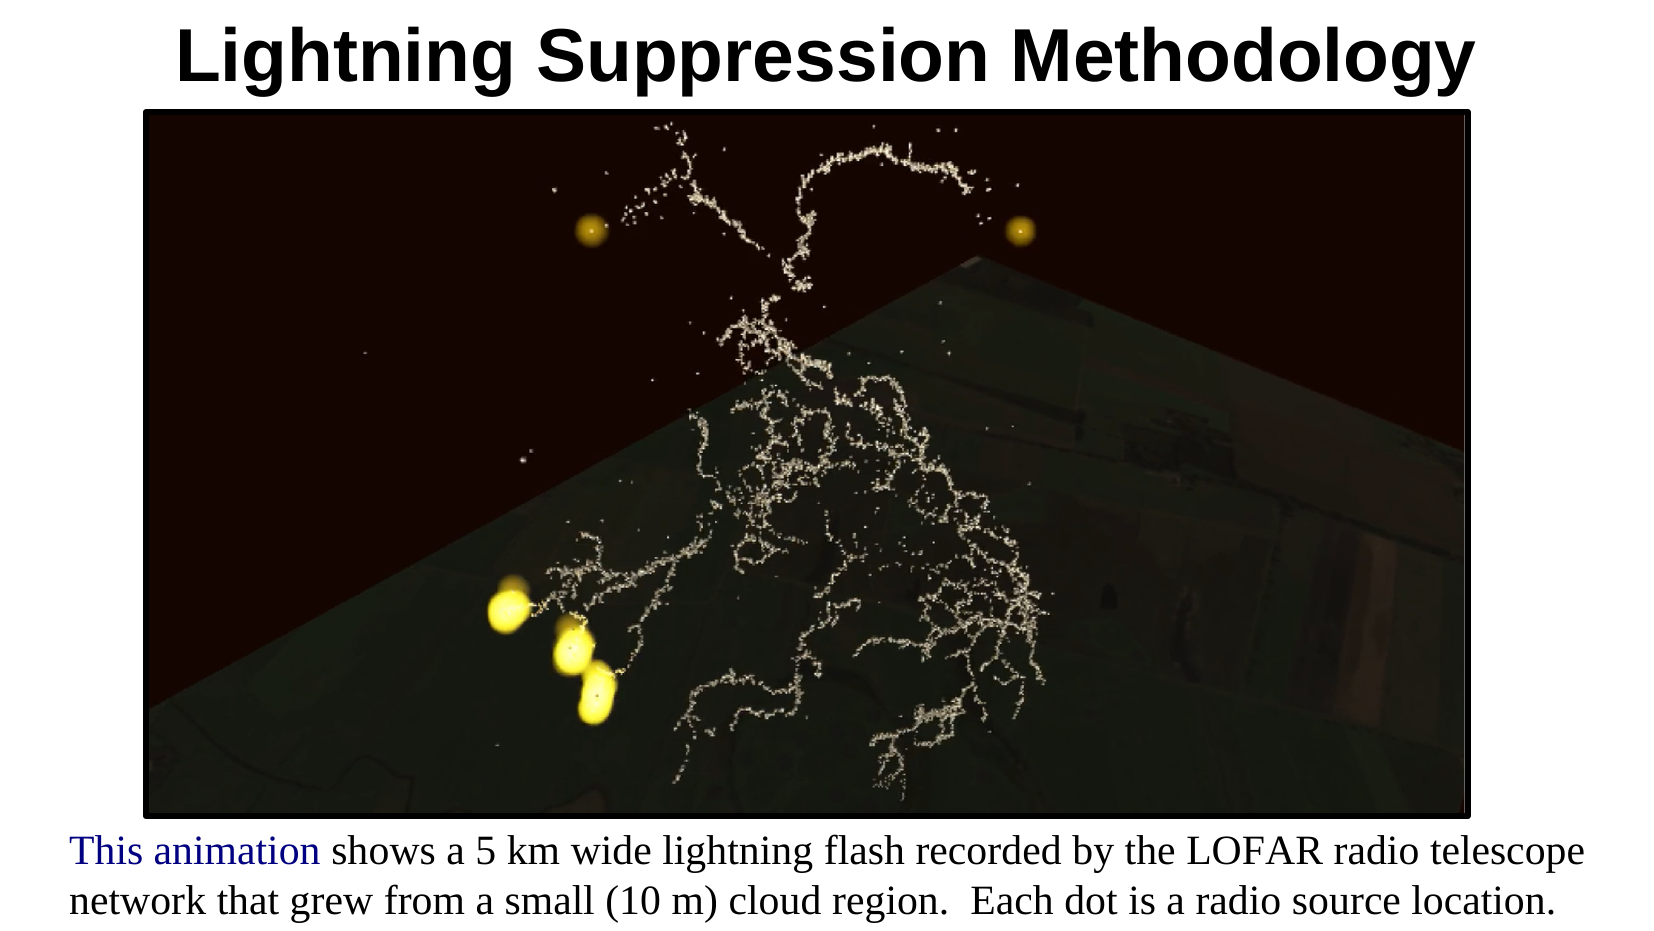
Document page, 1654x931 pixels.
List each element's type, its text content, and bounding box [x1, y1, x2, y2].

picture [148, 114, 1465, 814]
text_box This animation shows a 5 km wide lightning flash recorded by the LOFAR radio telescope network that grew from a small (10 m) cloud region. Each dot is a radio source location. [21, 821, 1635, 928]
title Lightning Suppression Methodology [0, 2, 1654, 113]
